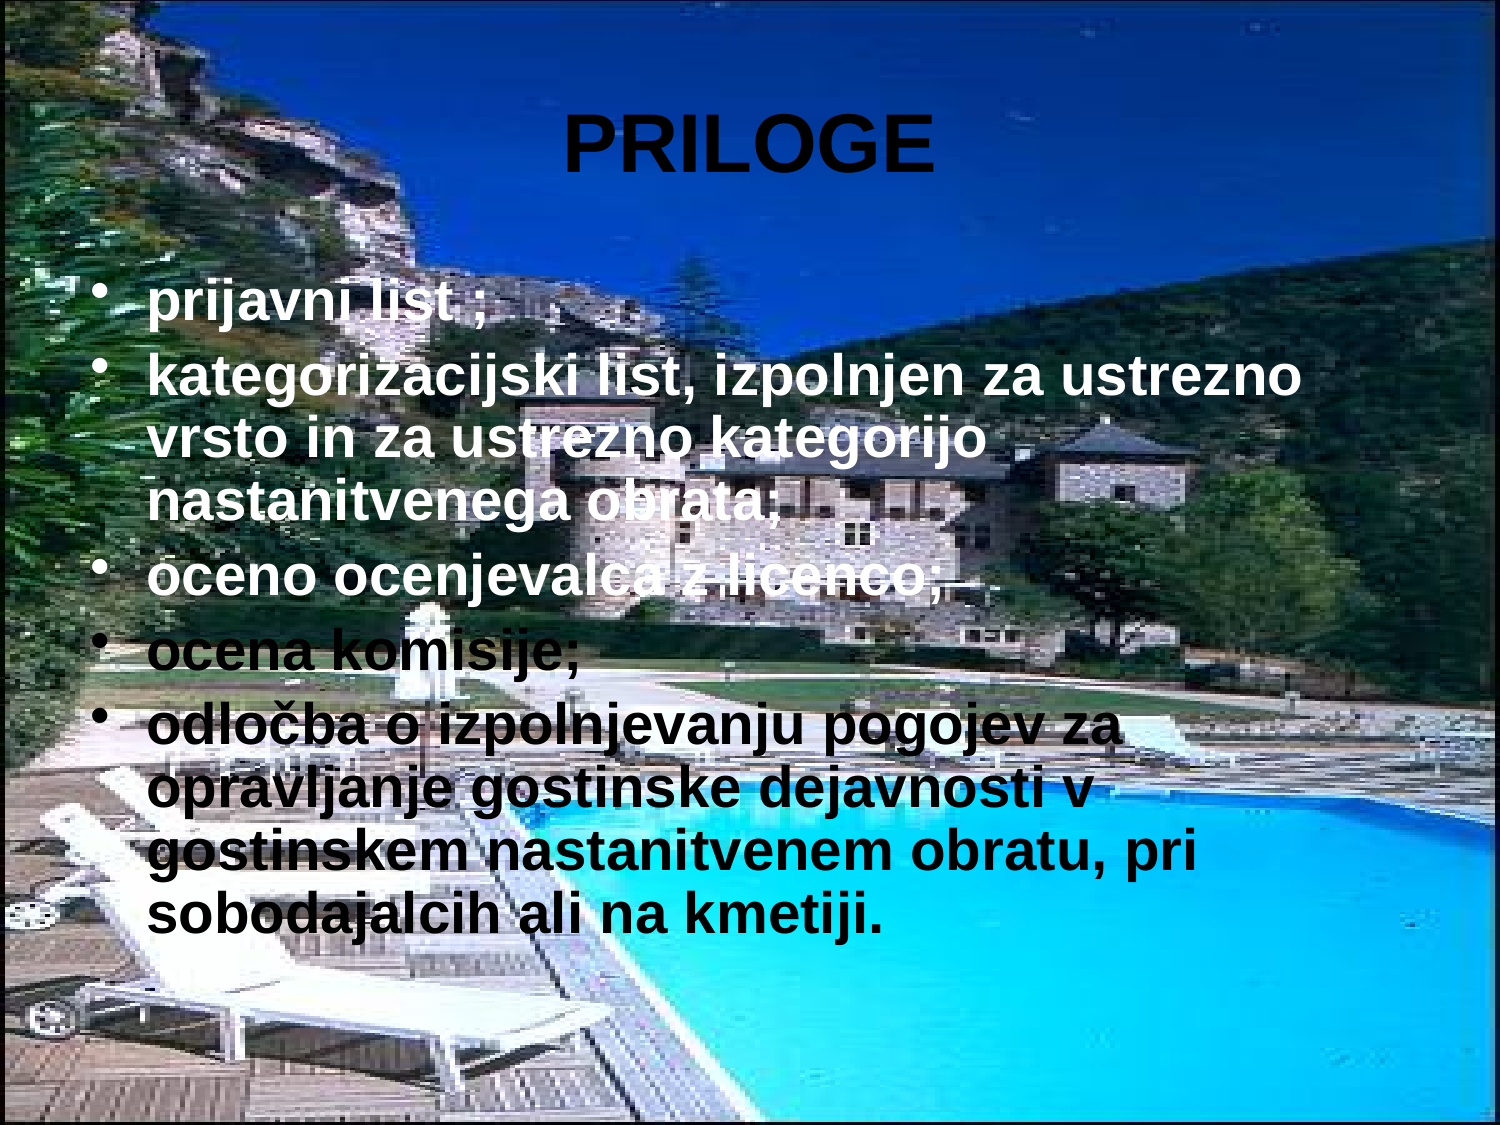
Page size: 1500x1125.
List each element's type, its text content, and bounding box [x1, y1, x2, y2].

list prijavni list ; kategorizacijski list, izpolnjen za ustrezno vrsto in za ustrezno kategorijo nastanitvenega obrata; oceno ocenjevalca z licenco; ocena komisije; odločba o izpolnjevanju pogojev za opravljanje gostinske dejavnosti v gostinskem nastanitvenem obratu, pri sobodajalcih ali na kmetiji. [75, 262, 1425, 1005]
picture [0, 0, 1500, 1125]
title PRILOGE [75, 45, 1425, 233]
